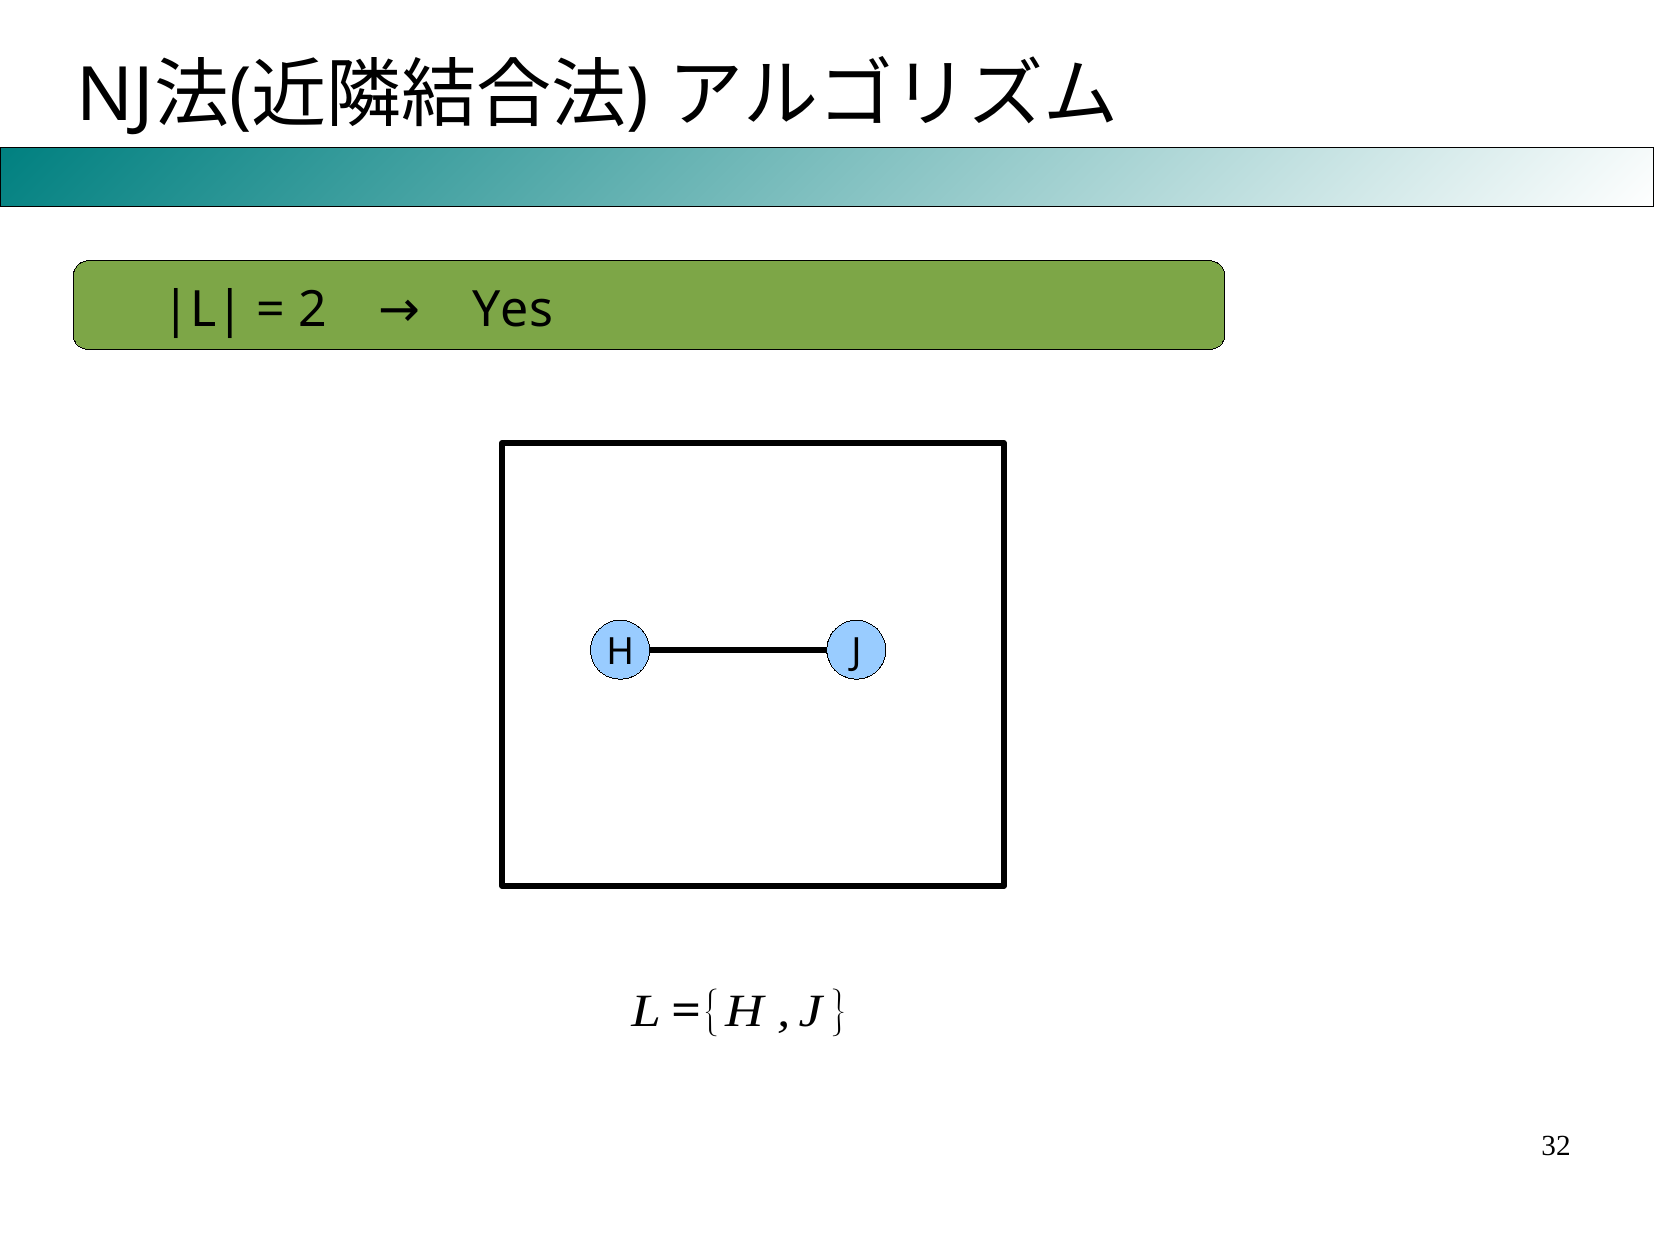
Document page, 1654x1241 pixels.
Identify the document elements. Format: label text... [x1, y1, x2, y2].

title NJ法(近隣結合法) アルゴリズム [76, 29, 1565, 148]
text_box [73, 260, 1225, 350]
text_box J [826, 620, 886, 680]
text_box H [590, 620, 650, 680]
chart [622, 974, 857, 1107]
text_box |L| = 2 → Yes [147, 265, 768, 335]
